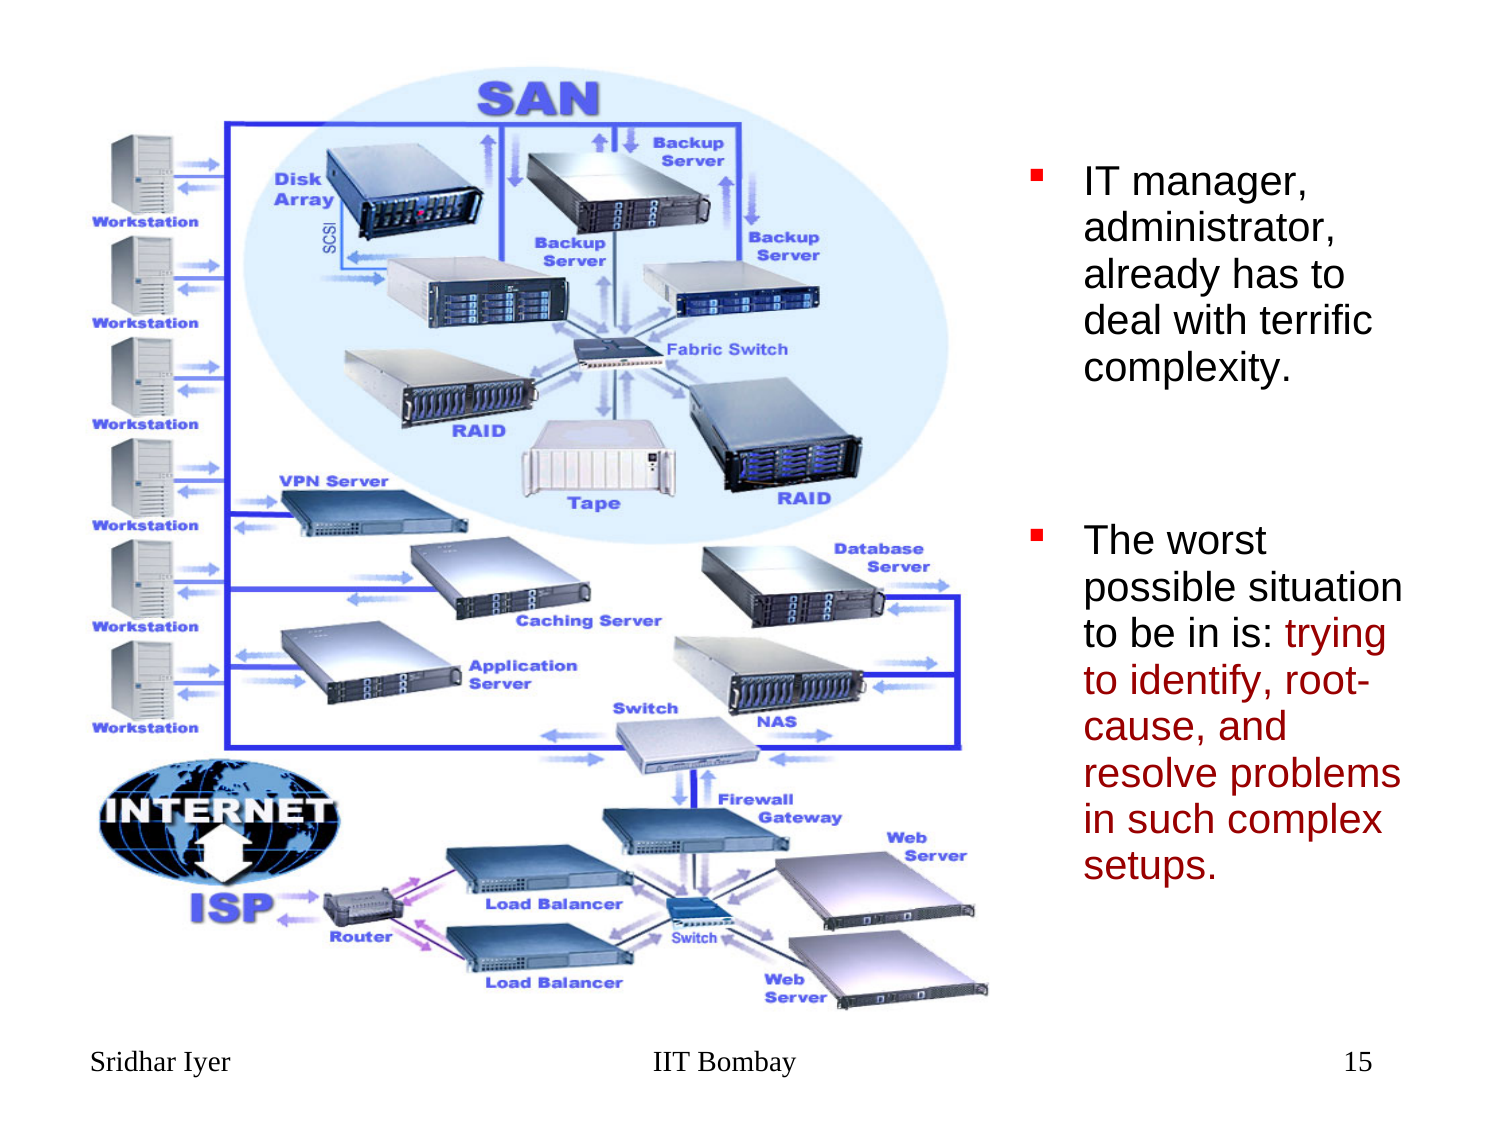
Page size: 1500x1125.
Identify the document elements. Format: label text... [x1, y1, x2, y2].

list IT manager, administrator, already has to deal with terrific complexity. The worst possible situation to be in is: trying to identify, root-cause, and resolve problems in such complex setups. [1012, 149, 1425, 1075]
picture [75, 49, 1000, 1026]
